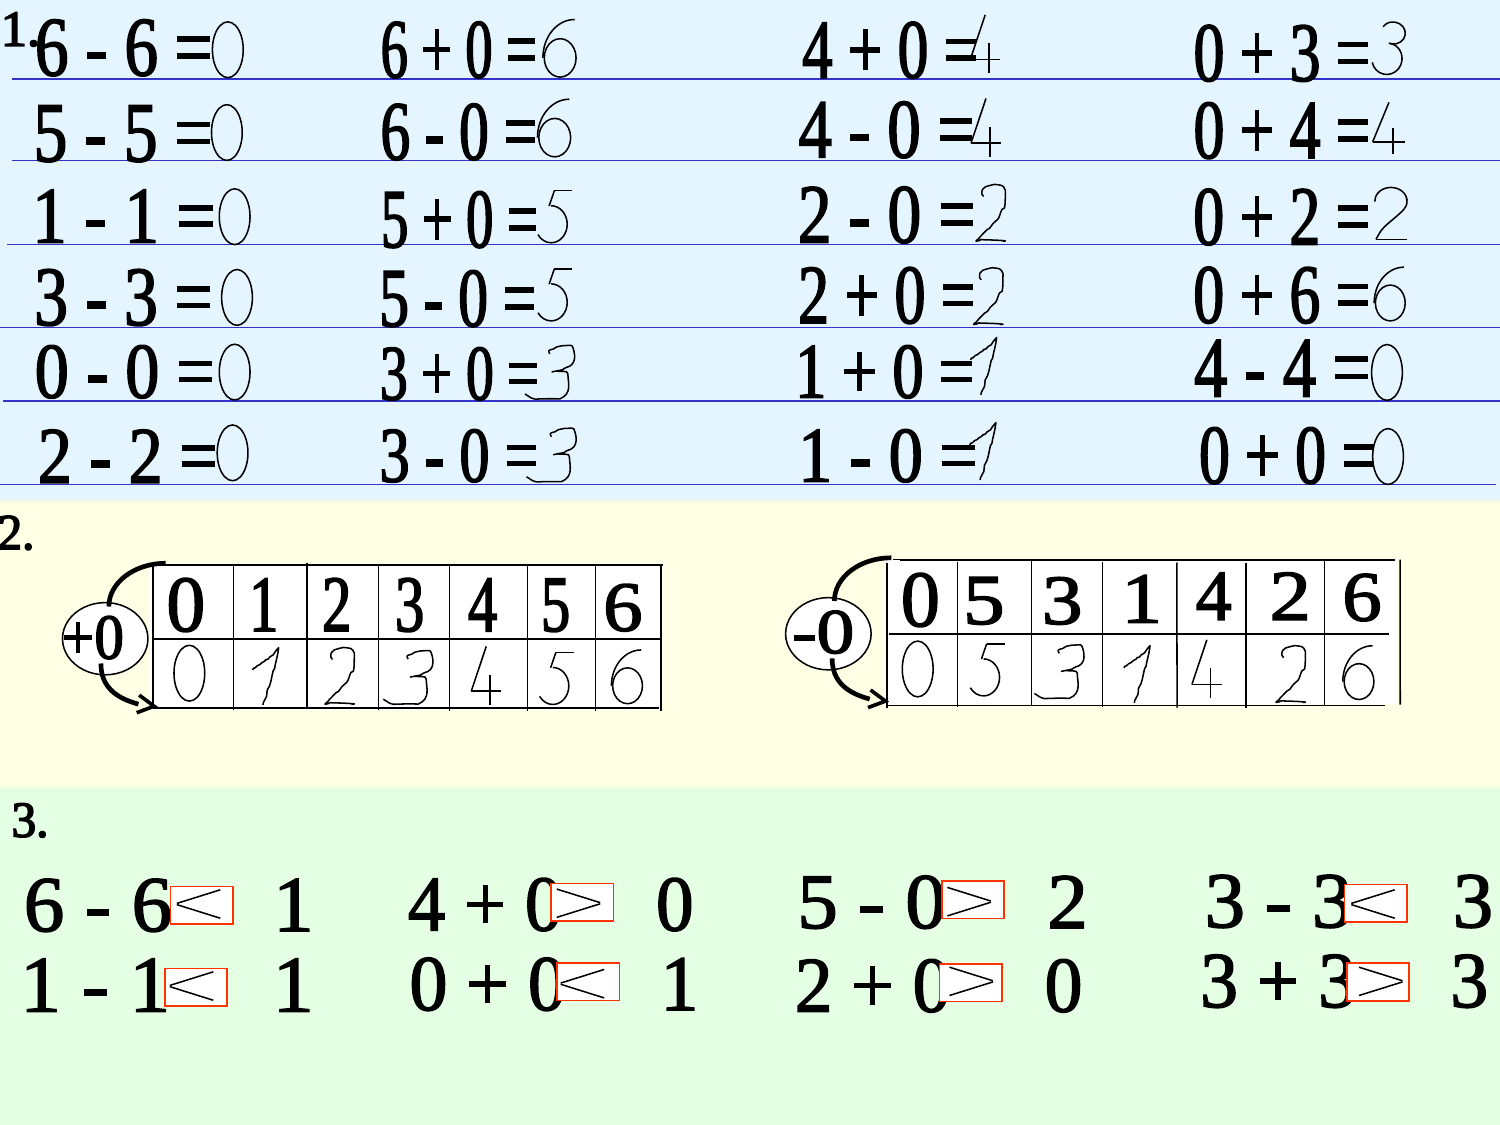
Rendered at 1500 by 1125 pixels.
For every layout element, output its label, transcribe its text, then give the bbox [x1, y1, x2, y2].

text_box 3 [1045, 577, 1080, 625]
text_box 1. [30, 40, 37, 47]
text_box 3 + 0 = [424, 355, 450, 392]
text_box 2. [25, 543, 32, 550]
text_box 5 - 0 2 [908, 875, 941, 929]
text_box 6 - 6 1 [135, 878, 170, 932]
text_box 0 + 6 = [1338, 284, 1368, 289]
text_box [0, 328, 1500, 1125]
text_box 6 - 0 = [506, 121, 534, 126]
text_box +0 [96, 616, 122, 660]
text_box 4 + 0 = [900, 21, 926, 79]
text_box [467, 107, 481, 156]
text_box 4 + 0 = [946, 56, 976, 61]
text_box [1207, 431, 1221, 480]
text_box 5 - 5 = [127, 105, 155, 163]
text_box 6 - 6 1 [27, 878, 62, 932]
text_box 0 + 6 = [1338, 301, 1368, 306]
text_box 3 + 3 3 [1321, 995, 1352, 1008]
text_box 4 - 4 = [1284, 339, 1316, 397]
text_box 1 2 3 4 5 [397, 578, 422, 632]
text_box 2 - 0 = [941, 204, 973, 209]
text_box 0 + 4 = [1290, 102, 1320, 159]
text_box 3 - 3 3 [1208, 874, 1242, 928]
text_box 1 - 1 1 [279, 958, 309, 1012]
text_box 3 - 0 = [382, 429, 408, 483]
text_box 1 - 1 = [179, 205, 213, 210]
text_box 3 - 3 3 [1315, 874, 1347, 928]
text_box [1374, 430, 1402, 483]
text_box 6 - 6 1 [87, 909, 109, 916]
text_box 2 - 0 = [941, 220, 973, 226]
text_box [389, 131, 403, 157]
text_box [0, 0, 1500, 327]
text_box 6 + 0 = [508, 55, 534, 61]
text_box 1 - 0 = [943, 445, 975, 450]
text_box 0 - 0 = [179, 377, 212, 382]
text_box 5 - 0 2 [802, 876, 835, 929]
text_box 2 - 0 = [890, 186, 919, 244]
text_box 0 - 0 = [37, 345, 67, 399]
text_box 5 - 0 = [460, 270, 486, 328]
text_box 3 - 0 = [507, 461, 536, 466]
text_box 5 - 0 = [505, 304, 534, 309]
text_box 5 - 5 = [177, 122, 210, 127]
text_box 3. [13, 803, 35, 838]
text_box 0 + 4 = [1338, 119, 1368, 124]
text_box 4 + 0 0 [409, 878, 445, 931]
text_box [474, 351, 486, 397]
text_box 1 - 0 = [804, 429, 829, 482]
text_box 0 + 4 = [1195, 102, 1223, 159]
text_box 4 + 0 = [850, 30, 880, 70]
text_box 1 + 0 = [942, 377, 972, 382]
text_box 2 - 2 = [183, 446, 215, 451]
text_box 4 - 0 = [940, 118, 972, 124]
text_box 1. [5, 12, 24, 46]
text_box 4 + 0 = [946, 39, 976, 44]
text_box 1 - 1 = [130, 189, 155, 243]
text_box 0 + 0 = [1344, 461, 1372, 466]
text_box 2 - 2 = [131, 429, 159, 483]
text_box 4 + 0 0 [658, 878, 691, 932]
text_box 3 - 3 = [177, 303, 210, 308]
text_box [221, 346, 249, 399]
text_box 6 - 0 = [461, 103, 487, 161]
text_box [221, 190, 249, 243]
text_box +0 [64, 622, 92, 653]
text_box 3 - 3 3 [1456, 874, 1490, 928]
text_box 0 - 0 = [179, 361, 212, 366]
text_box 3 - 0 = [507, 445, 536, 450]
text_box 1 - 1 1 [27, 958, 57, 1012]
text_box 0 + 2 = [1242, 197, 1272, 237]
text_box 2 + 0 = [943, 284, 973, 289]
text_box 1 - 1 = [38, 189, 63, 243]
text_box 5 - 5 = [86, 137, 105, 145]
text_box [897, 191, 912, 240]
text_box 3 - 3 = [127, 269, 156, 326]
text_box 0 + 0 1 [470, 965, 506, 1003]
text_box 0 + 4 = [1338, 136, 1368, 141]
text_box -0 [819, 610, 852, 654]
text_box 4 + 0 = [803, 22, 832, 78]
text_box 6 - 6 = [37, 19, 67, 77]
text_box 0 + 2 = [1292, 188, 1317, 245]
text_box 5 - 0 2 [1050, 875, 1084, 928]
text_box 1 - 0 = [891, 429, 921, 483]
text_box 4 - 4 = [1336, 374, 1367, 379]
text_box [213, 106, 241, 159]
text_box 2 + 0 0 [855, 967, 891, 1004]
text_box 4 - 4 = [1246, 372, 1264, 380]
text_box 2 + 0 0 [1047, 959, 1080, 1013]
text_box 0 + 0 = [1344, 444, 1373, 449]
text_box 6 - 0 = [506, 137, 534, 142]
text_box 2 [1273, 572, 1307, 620]
text_box 0 + 6 = [1292, 267, 1319, 324]
text_box 1 2 3 4 5 [254, 578, 275, 632]
text_box 1 - 0 = [943, 461, 975, 466]
text_box 0 + 0 = [1248, 435, 1277, 475]
text_box 5 + 0 = [424, 199, 450, 239]
text_box 4 - 0 = [799, 102, 831, 158]
text_box 5 - 5 = [37, 105, 65, 163]
text_box 1 - 1 = [179, 221, 213, 227]
text_box 4 [1197, 572, 1231, 620]
text_box 0 + 2 = [1338, 223, 1368, 228]
text_box [906, 26, 920, 75]
text_box 0 + 3 = [1338, 42, 1368, 47]
text_box 0 + 4 = [1242, 110, 1272, 150]
text_box [388, 49, 401, 74]
text_box 1 2 3 4 5 [469, 578, 497, 632]
text_box 4 + 0 0 [467, 885, 503, 923]
text_box 0 + 3 = [1292, 25, 1319, 82]
text_box [808, 34, 821, 59]
text_box 0 + 2 = [1338, 206, 1368, 211]
text_box 2 - 0 = [800, 186, 828, 243]
text_box [1373, 346, 1401, 399]
text_box 5 + 0 = [384, 192, 407, 249]
text_box 0 [169, 578, 203, 632]
text_box 4 - 4 = [1195, 339, 1227, 397]
text_box 2 + 0 = [943, 301, 973, 306]
text_box 3. [39, 831, 46, 838]
text_box 1 [1128, 575, 1158, 623]
text_box 2 + 0 0 [915, 959, 946, 1013]
text_box 1 2 3 4 5 [324, 578, 349, 632]
text_box 6 - 6 = [178, 53, 210, 58]
text_box 6 - 0 = [383, 103, 409, 161]
text_box 2 + 0 0 [798, 959, 829, 1012]
text_box [473, 25, 485, 74]
text_box 0 + 0 1 [530, 957, 561, 1011]
text_box 0 + 3 = [1338, 59, 1368, 64]
text_box 1 2 3 4 5 [544, 578, 568, 632]
text_box 2 - 2 = [183, 462, 215, 467]
text_box 1 + 0 = [800, 345, 823, 398]
text_box 0 - 0 = [127, 345, 157, 399]
text_box 0 + 2 = [1195, 188, 1222, 246]
text_box 2 + 0 = [847, 275, 877, 315]
text_box 0 + 6 = [1195, 266, 1222, 324]
text_box 0 + 3 = [1195, 24, 1223, 82]
text_box 0 + 3 = [1242, 33, 1272, 73]
text_box 5 + 0 = [468, 191, 492, 249]
text_box 3 + 0 = [382, 347, 406, 401]
text_box 0 + 0 = [1201, 427, 1228, 485]
text_box 6 - 6 = [127, 19, 157, 77]
text_box 1 + 0 = [844, 353, 874, 390]
text_box 3 - 0 = [461, 429, 488, 483]
text_box 1 + 0 = [894, 345, 922, 399]
text_box 3 + 3 3 [1260, 962, 1296, 1000]
text_box 3 + 3 3 [1453, 954, 1486, 1008]
text_box -0 [794, 635, 814, 641]
text_box 1 - 1 1 [84, 989, 106, 996]
text_box 6 + 0 = [383, 21, 407, 79]
text_box 2. [0, 515, 20, 550]
text_box 6 [1345, 573, 1380, 622]
text_box 4 - 0 = [889, 101, 919, 159]
text_box 5 - 0 = [505, 287, 534, 292]
text_box [474, 195, 486, 244]
text_box [1202, 29, 1216, 78]
text_box 0 + 6 = [1242, 275, 1272, 315]
text_box 1 - 1 1 [136, 958, 166, 1012]
text_box 0 + 0 1 [412, 957, 445, 1011]
text_box 2 - 2 = [40, 429, 69, 483]
text_box 0 + 0 1 [667, 958, 694, 1011]
text_box [466, 274, 480, 323]
text_box 2 + 0 = [800, 267, 826, 324]
text_box 6 + 0 = [424, 29, 450, 70]
text_box 5 - 0 = [382, 271, 407, 328]
text_box 3 - 3 = [37, 269, 66, 326]
text_box 3 - 3 3 [1268, 905, 1289, 912]
text_box [546, 40, 575, 76]
text_box 3 - 3 = [177, 286, 210, 291]
text_box 6 - 6 1 [280, 878, 309, 932]
text_box [1304, 431, 1318, 480]
text_box 3 + 0 = [468, 347, 492, 401]
text_box 5 - 0 2 [861, 906, 883, 913]
text_box 3 + 3 3 [1323, 954, 1351, 990]
text_box 3 + 3 3 [1203, 954, 1236, 1008]
text_box 5 [967, 577, 1002, 625]
text_box [214, 23, 242, 76]
text_box 6 [606, 584, 641, 632]
text_box 5 - 5 = [177, 139, 210, 144]
text_box 4 - 0 = [940, 135, 972, 141]
text_box 2 + 0 = [896, 267, 924, 324]
text_box 4 + 0 0 [527, 878, 557, 932]
text_box 6 + 0 = [467, 21, 491, 79]
text_box 4 - 4 = [1336, 357, 1367, 362]
text_box [223, 271, 251, 324]
text_box [1202, 193, 1216, 242]
text_box 6 - 6 = [178, 36, 210, 41]
text_box 0 [903, 573, 937, 627]
text_box 0 + 0 = [1297, 427, 1324, 485]
text_box 1 + 0 = [942, 361, 972, 366]
